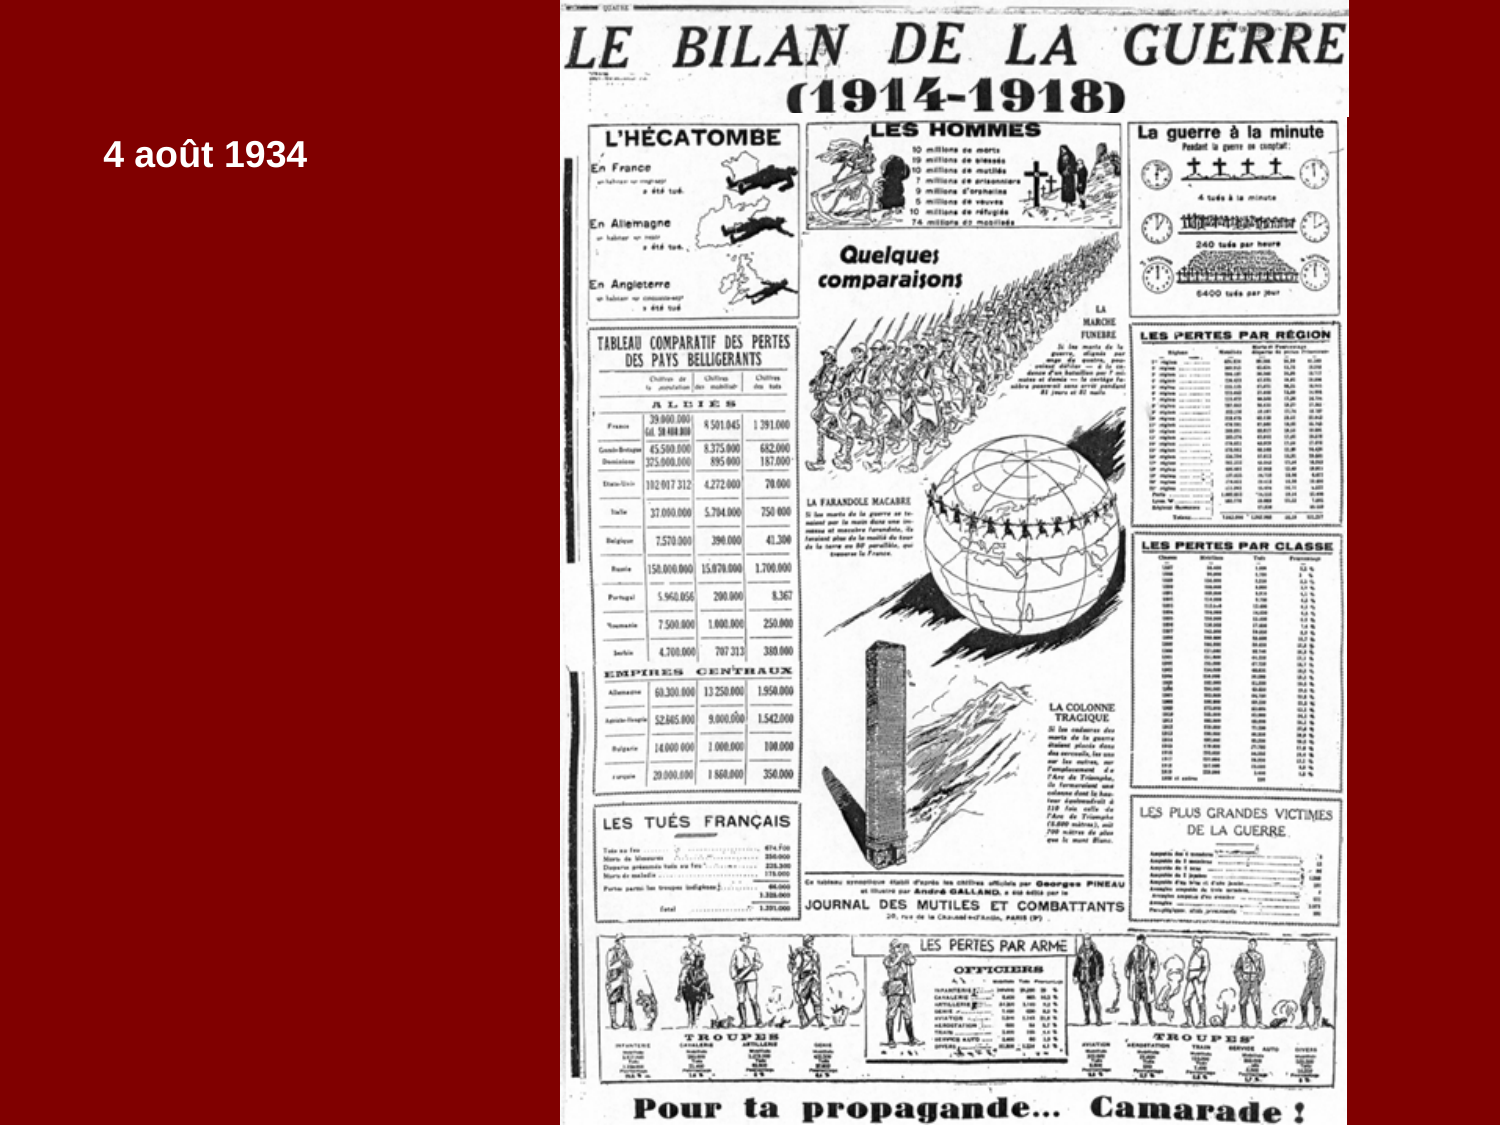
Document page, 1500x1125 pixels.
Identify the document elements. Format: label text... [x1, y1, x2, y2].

text_box 4 août 1934 [88, 125, 526, 183]
picture [560, 0, 1349, 1125]
